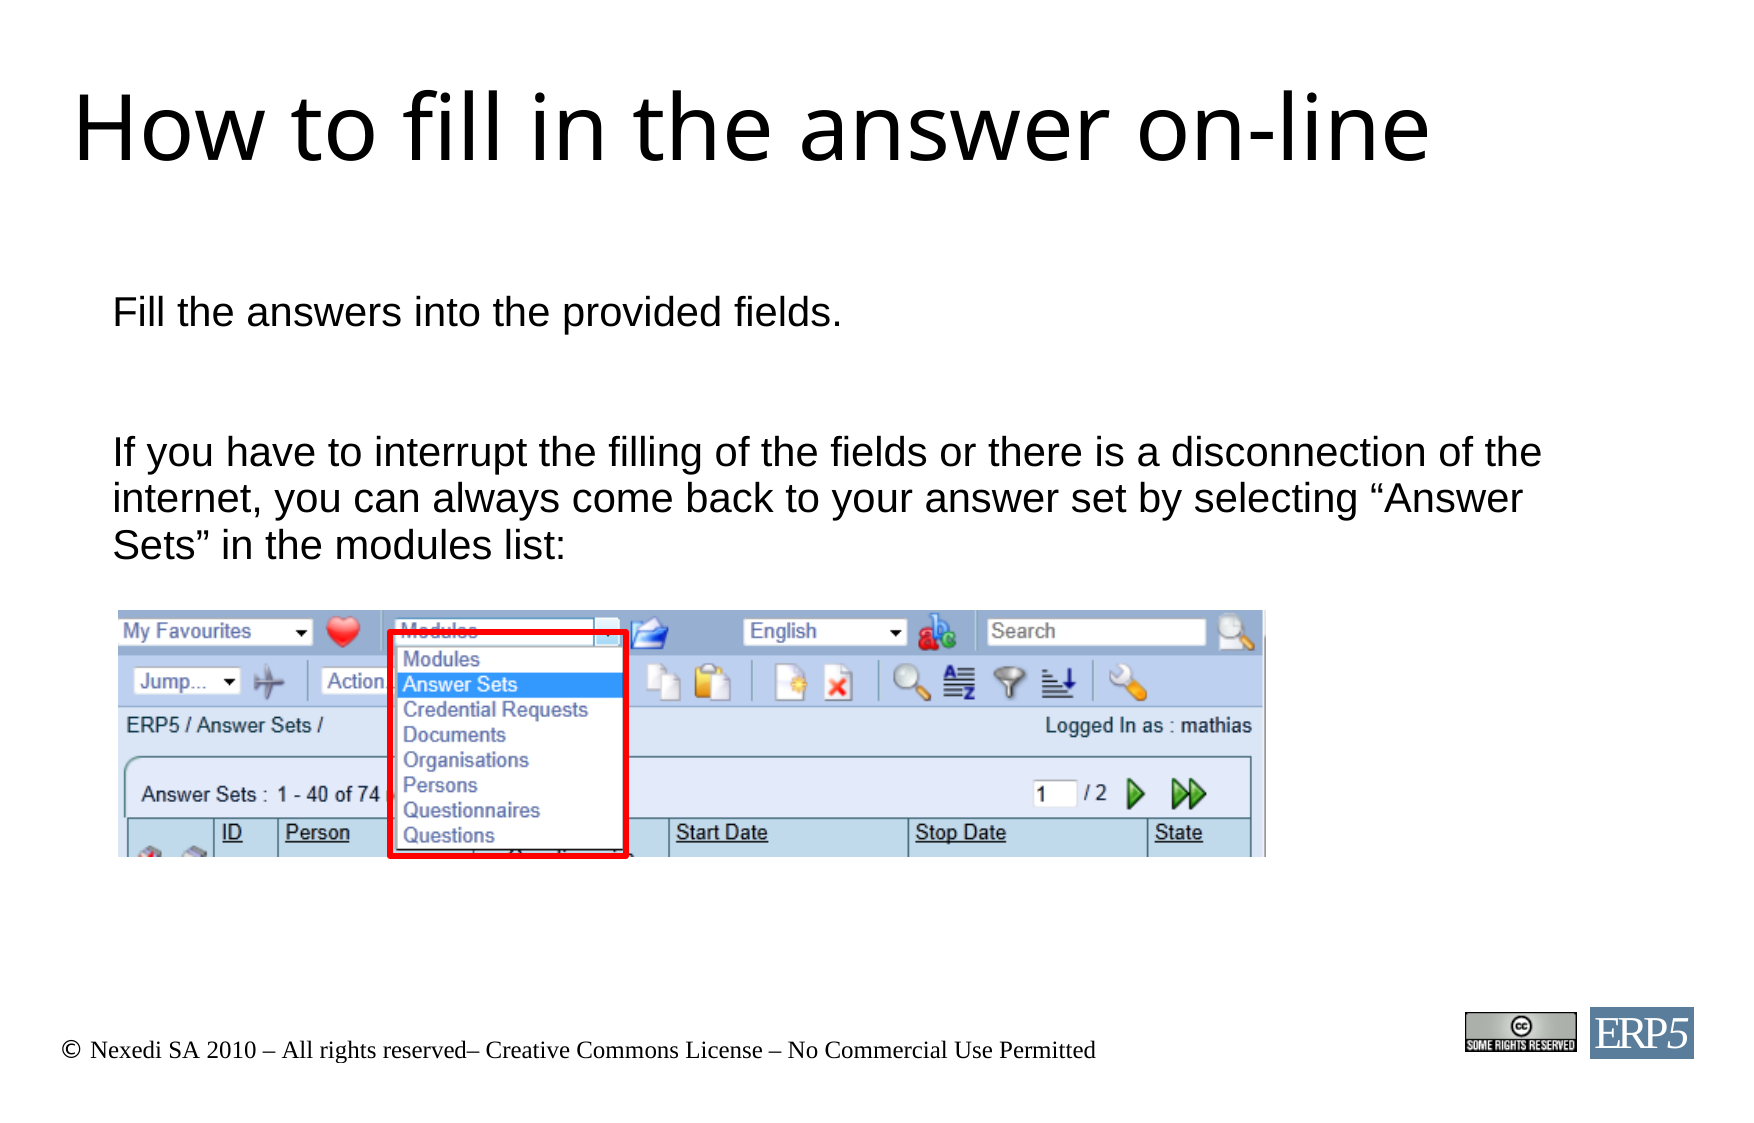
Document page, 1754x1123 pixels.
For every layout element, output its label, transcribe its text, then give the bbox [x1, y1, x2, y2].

picture [393, 635, 623, 853]
title How to fill in the answer on-line [71, 63, 1707, 187]
picture [118, 610, 1266, 857]
text_box Fill the answers into the provided fields. If you have to interrupt the filling of the fields or there is a disconnection of the internet, you can always come back to your answer set by selecting “Answer Sets” in the modules list: [112, 177, 1565, 680]
picture [1465, 1012, 1577, 1052]
